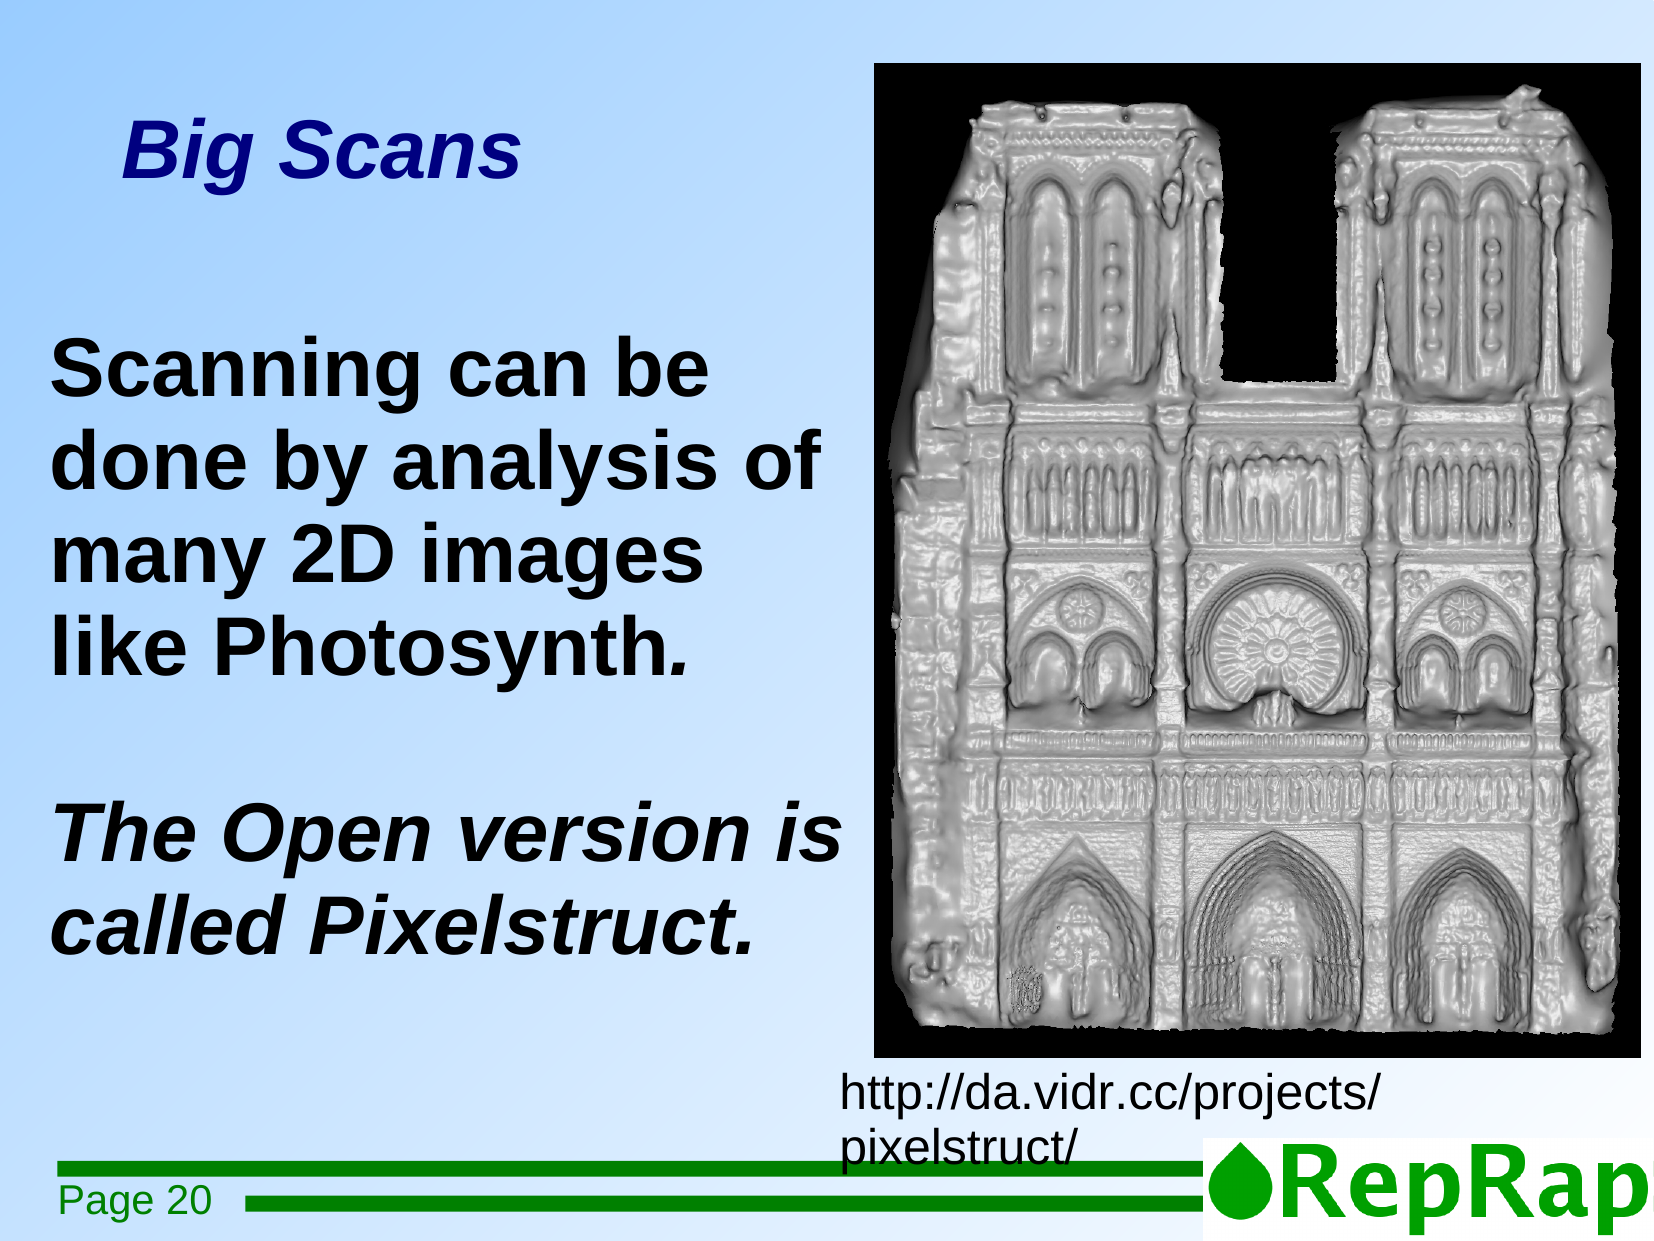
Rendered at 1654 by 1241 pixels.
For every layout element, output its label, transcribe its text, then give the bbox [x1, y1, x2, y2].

title Big Scans [121, 46, 1534, 254]
text_box http://da.vidr.cc/projects/pixelstruct/ [839, 1063, 1621, 1176]
picture [1203, 1138, 1654, 1241]
text_box Scanning can be done by analysis of many 2D images like Photosynth. The Open version is called Pixelstruct. [49, 320, 851, 973]
picture [874, 63, 1641, 1058]
